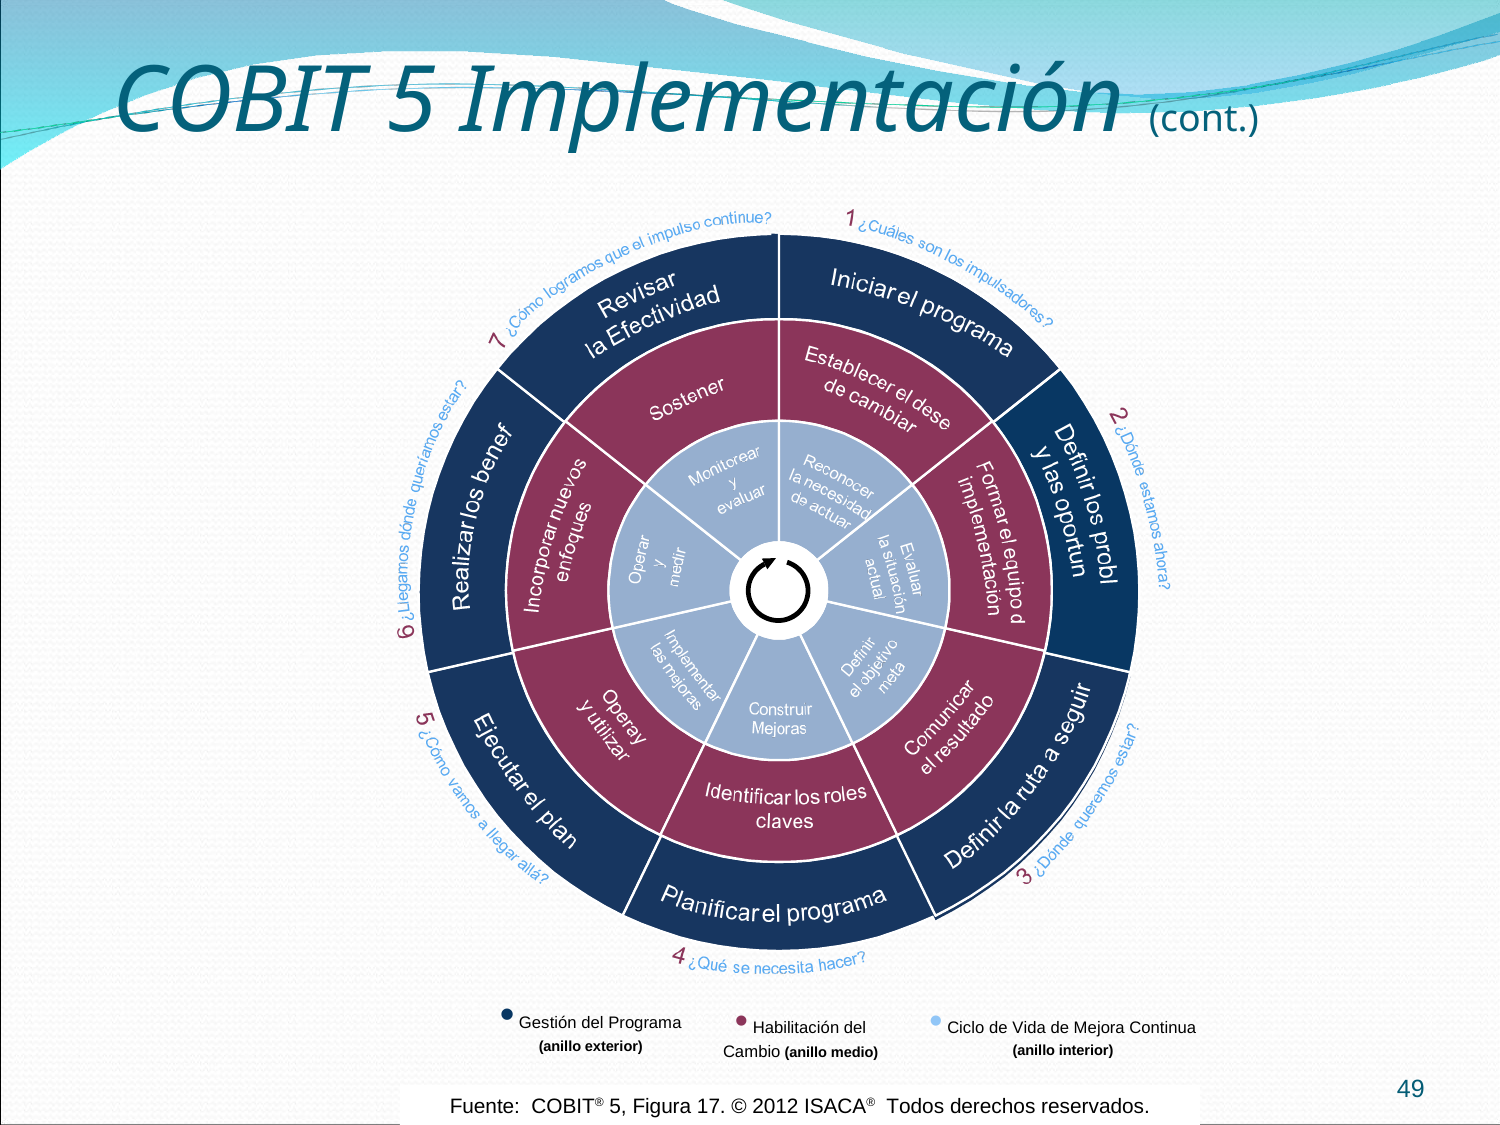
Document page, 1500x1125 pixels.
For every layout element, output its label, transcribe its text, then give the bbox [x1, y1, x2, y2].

text_box • Gestión del Programa (anillo exterior) [466, 979, 716, 1063]
text_box • Habilitación del Cambio (anillo medio) [689, 988, 913, 1069]
picture [0, 0, 1500, 1125]
text_box <number> [1299, 1042, 1426, 1103]
title COBIT 5 Implementación (cont.) [112, 0, 1500, 150]
text_box • Ciclo de Vida de Mejora Continua (anillo interior) [912, 988, 1214, 1067]
text_box Fuente: COBIT® 5, Figura 17. © 2012 ISACA® Todos derechos reservados. [399, 1084, 1200, 1125]
